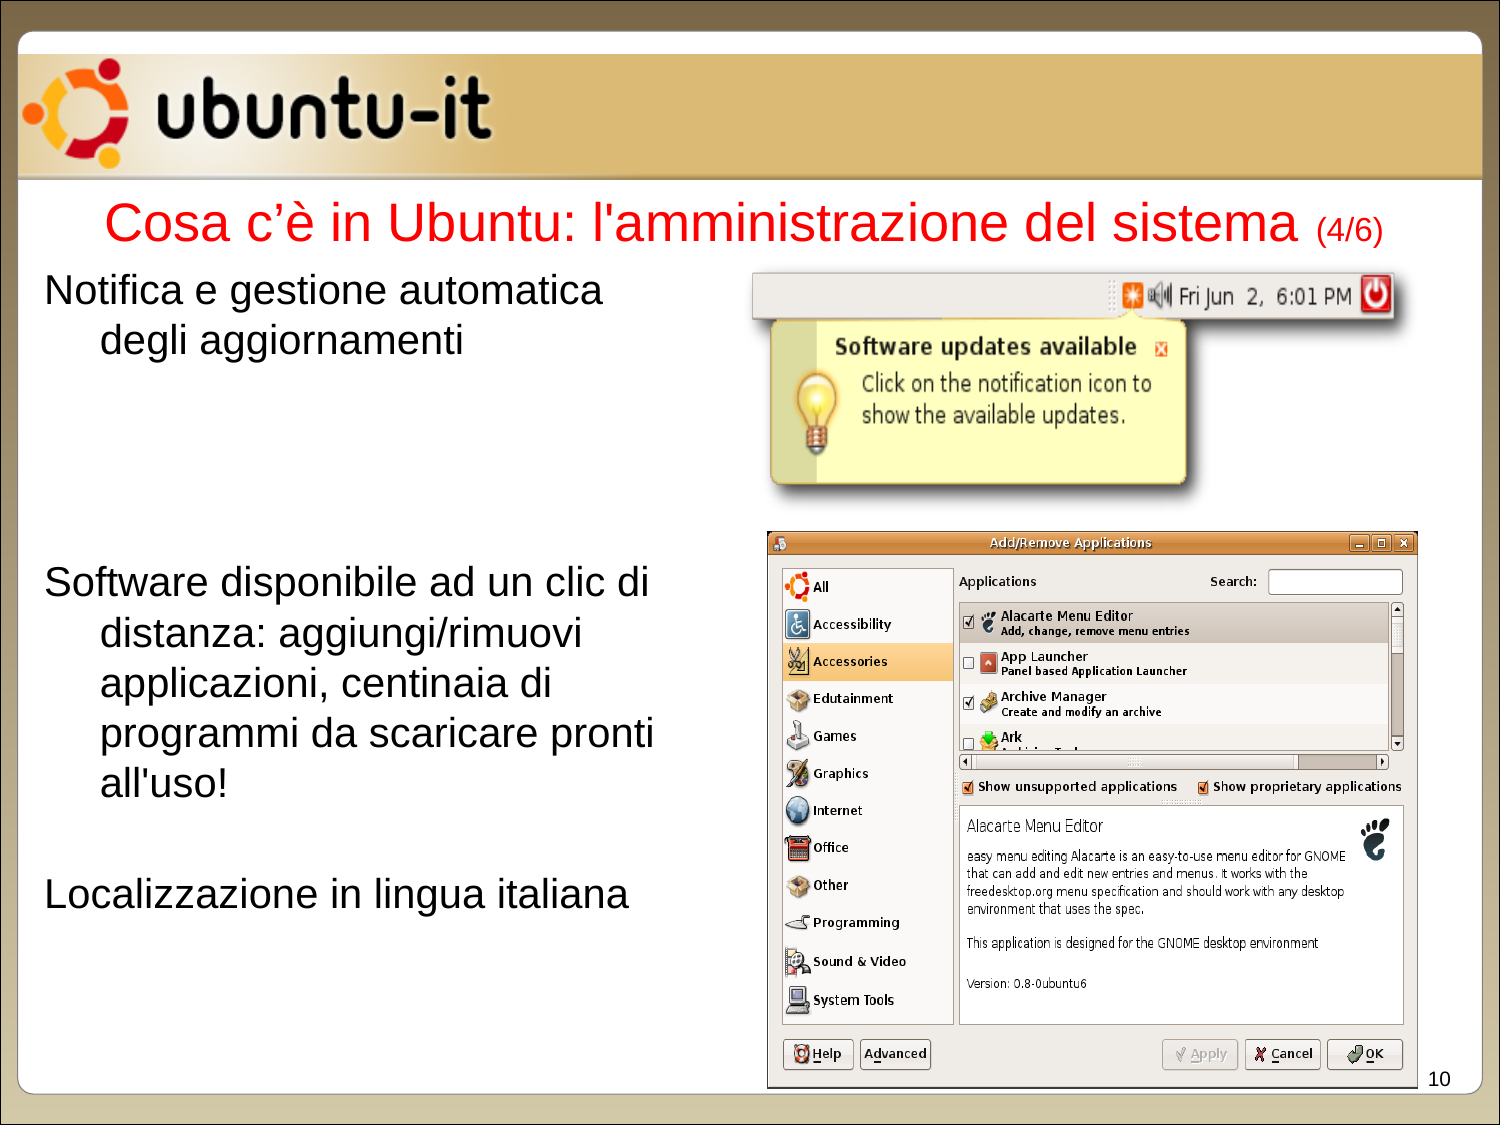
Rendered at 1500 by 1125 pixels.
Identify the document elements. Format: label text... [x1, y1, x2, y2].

list Notifica e gestione automatica degli aggiornamenti Software disponibile ad un clic di distanza: aggiungi/rimuovi applicazioni, centinaia di programmi da scaricare pronti all'uso! Localizzazione in lingua italiana [29, 255, 715, 1059]
picture [738, 255, 1424, 522]
title Cosa c’è in Ubuntu: l'amministrazione del sistema (4/6) [17, 178, 1471, 262]
picture [18, 54, 1483, 180]
picture [767, 531, 1418, 1089]
